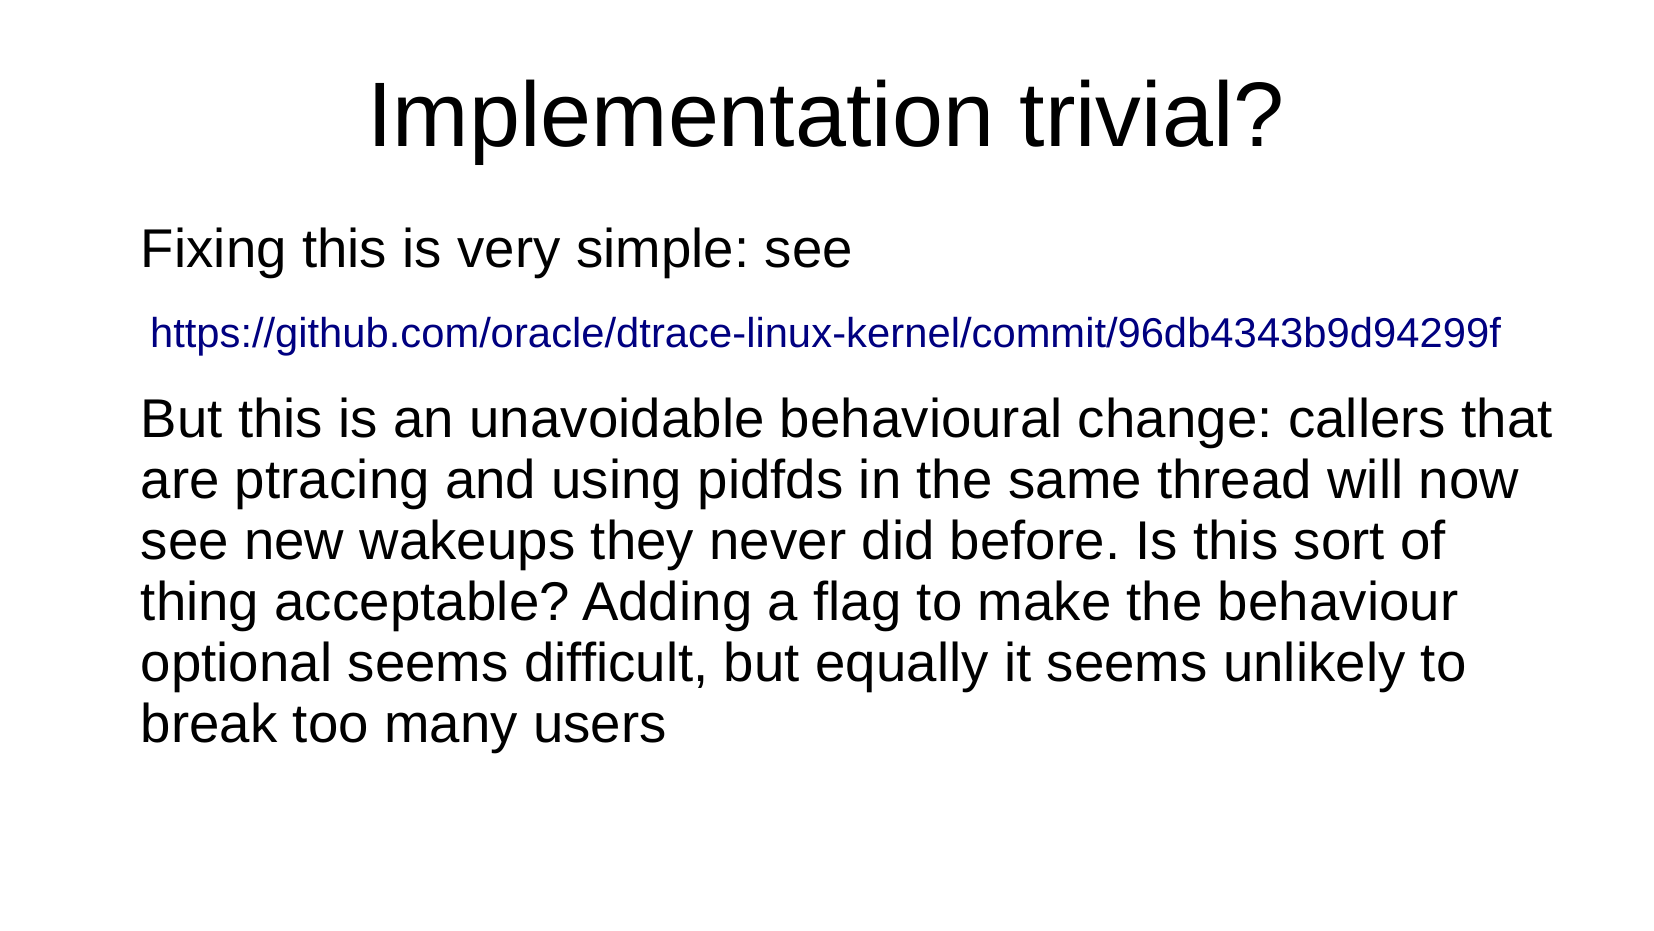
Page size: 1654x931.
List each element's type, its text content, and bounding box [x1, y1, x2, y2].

title Implementation trivial? [82, 37, 1571, 193]
text_box https://github.com/oracle/dtrace-linux-kernel/commit/96db4343b9d94299f [135, 302, 1654, 364]
list Fixing this is very simple: see But this is an unavoidable behavioural change: callers that are ptracing and using pidfds in the same thread will now see new wakeups they never did before. Is this sort of thing acceptable? Adding a flag to make the behaviour optional seems difficult, but equally it seems unlikely to break too many users [82, 217, 1571, 758]
